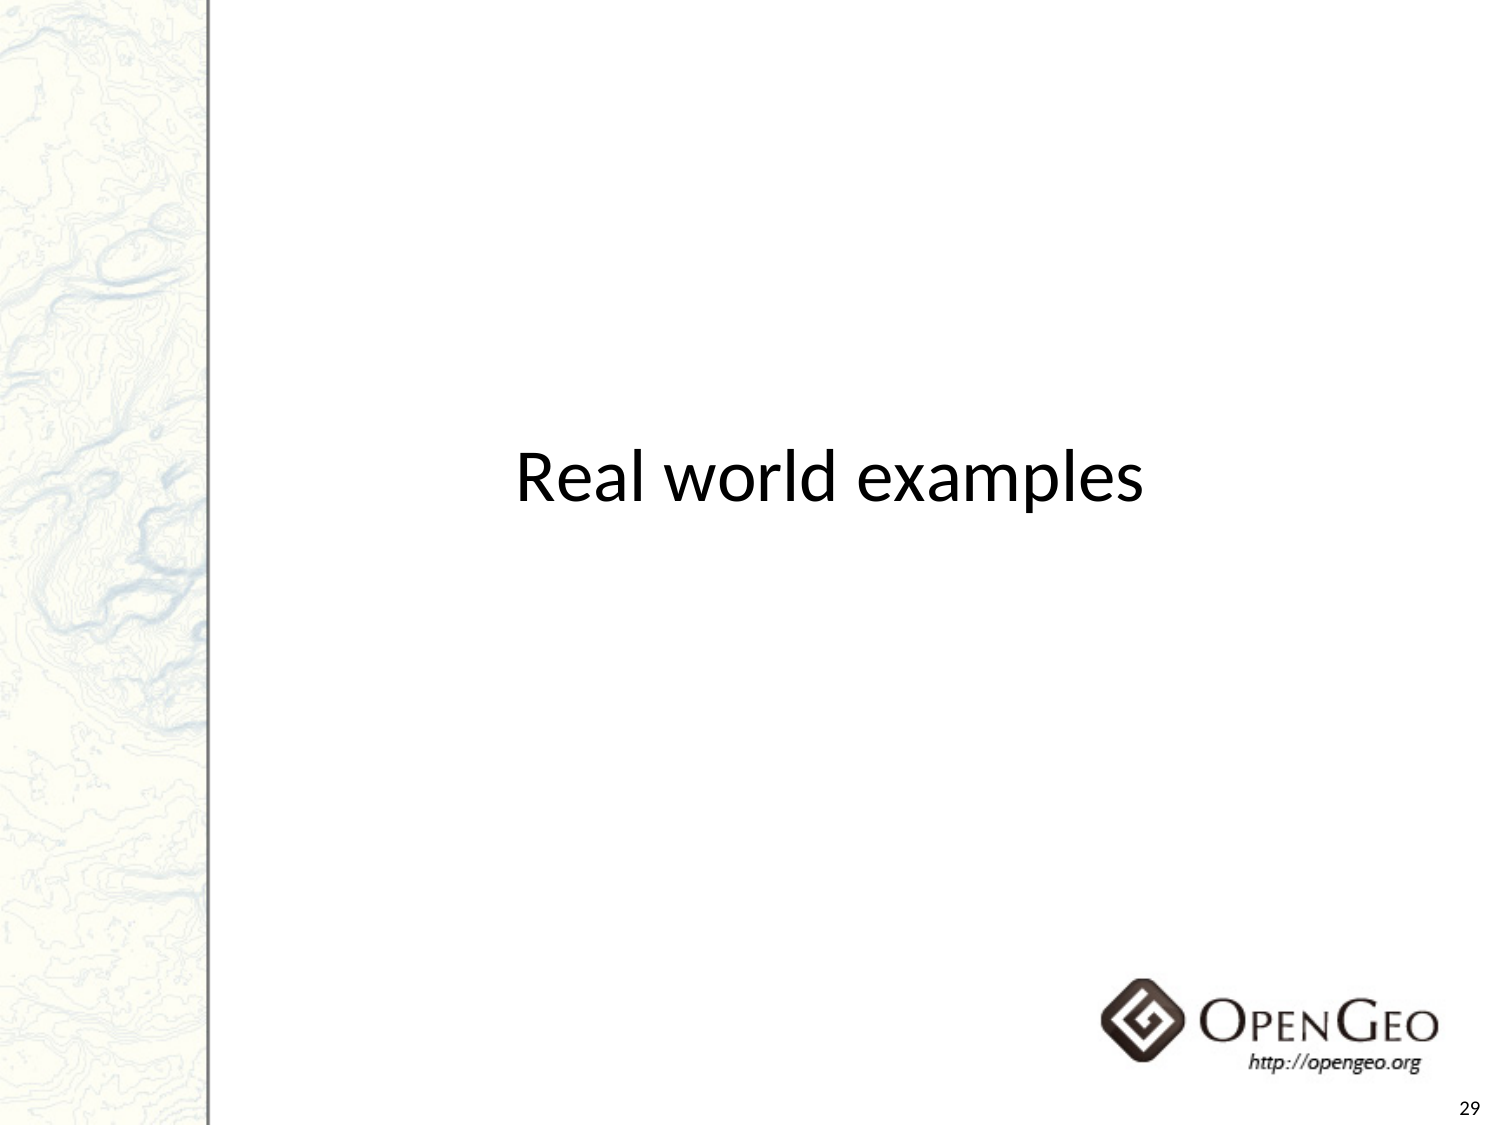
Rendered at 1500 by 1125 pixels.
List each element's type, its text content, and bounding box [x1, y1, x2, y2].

title Real world examples [236, 20, 1426, 945]
picture [0, 0, 1500, 1125]
